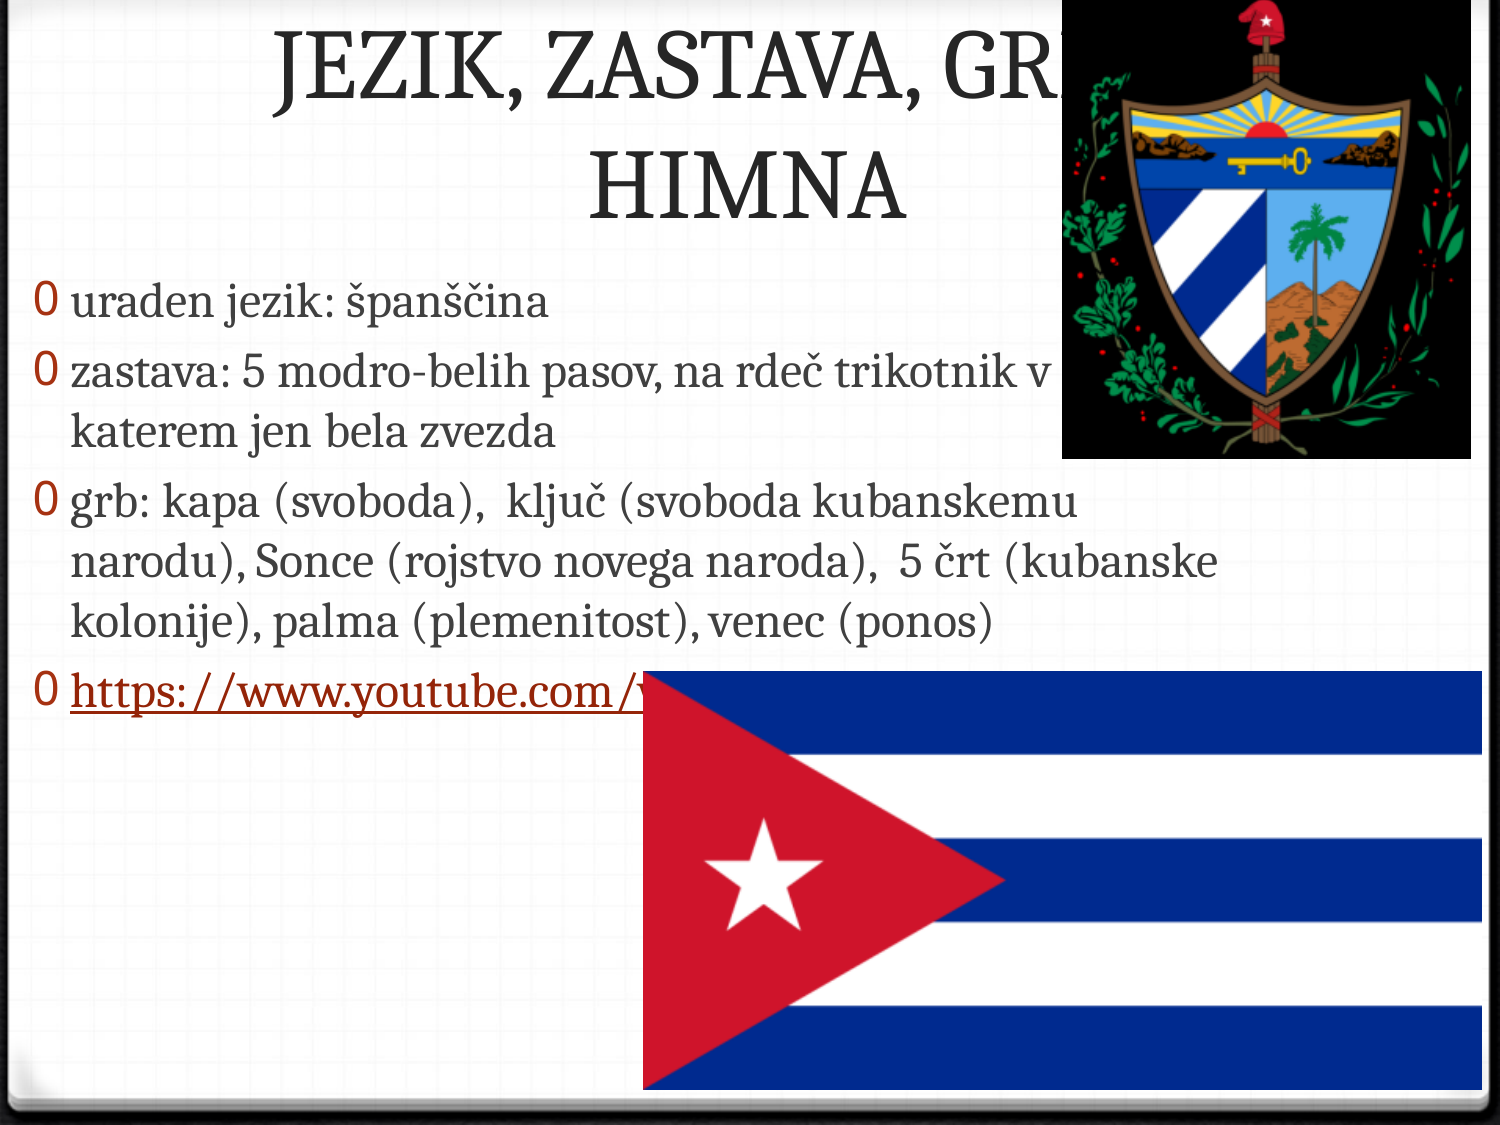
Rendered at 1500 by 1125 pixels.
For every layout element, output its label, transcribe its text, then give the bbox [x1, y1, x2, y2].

list uraden jezik: španščina zastava: 5 modro-belih pasov, na rdeč trikotnik v katerem jen bela zvezda grb: kapa (svoboda), ključ (svoboda kubanskemu narodu), Sonce (rojstvo novega naroda), 5 črt (kubanske kolonije), palma (plemenitost), venec (ponos) https://www.youtube.com/watch?v=yIo4B43-GS0 [17, 259, 1243, 908]
title JEZIK, ZASTAVA, GRB in HIMNA [88, 0, 1062, 237]
picture [0, 0, 1500, 1125]
